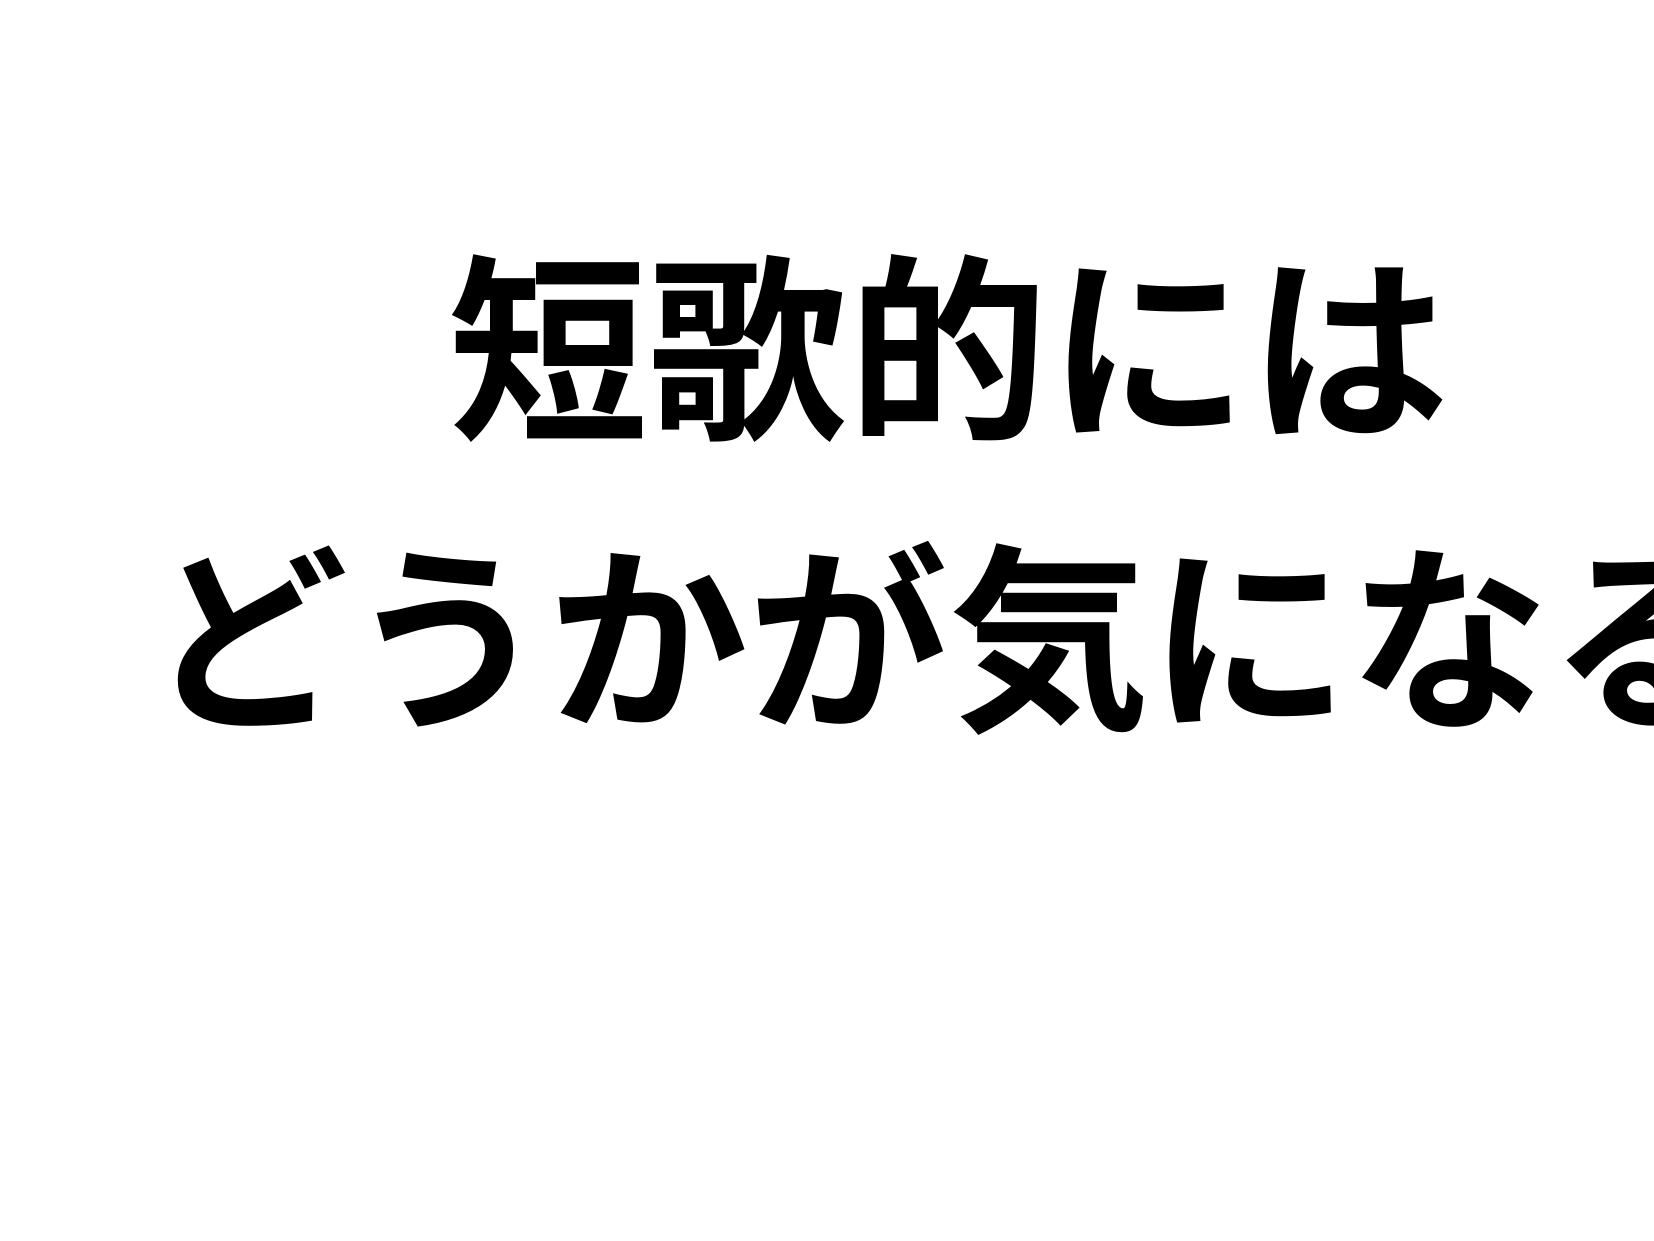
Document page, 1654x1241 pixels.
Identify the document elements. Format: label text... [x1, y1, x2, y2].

text_box 短歌的には どうかが気になる [134, 185, 1570, 631]
